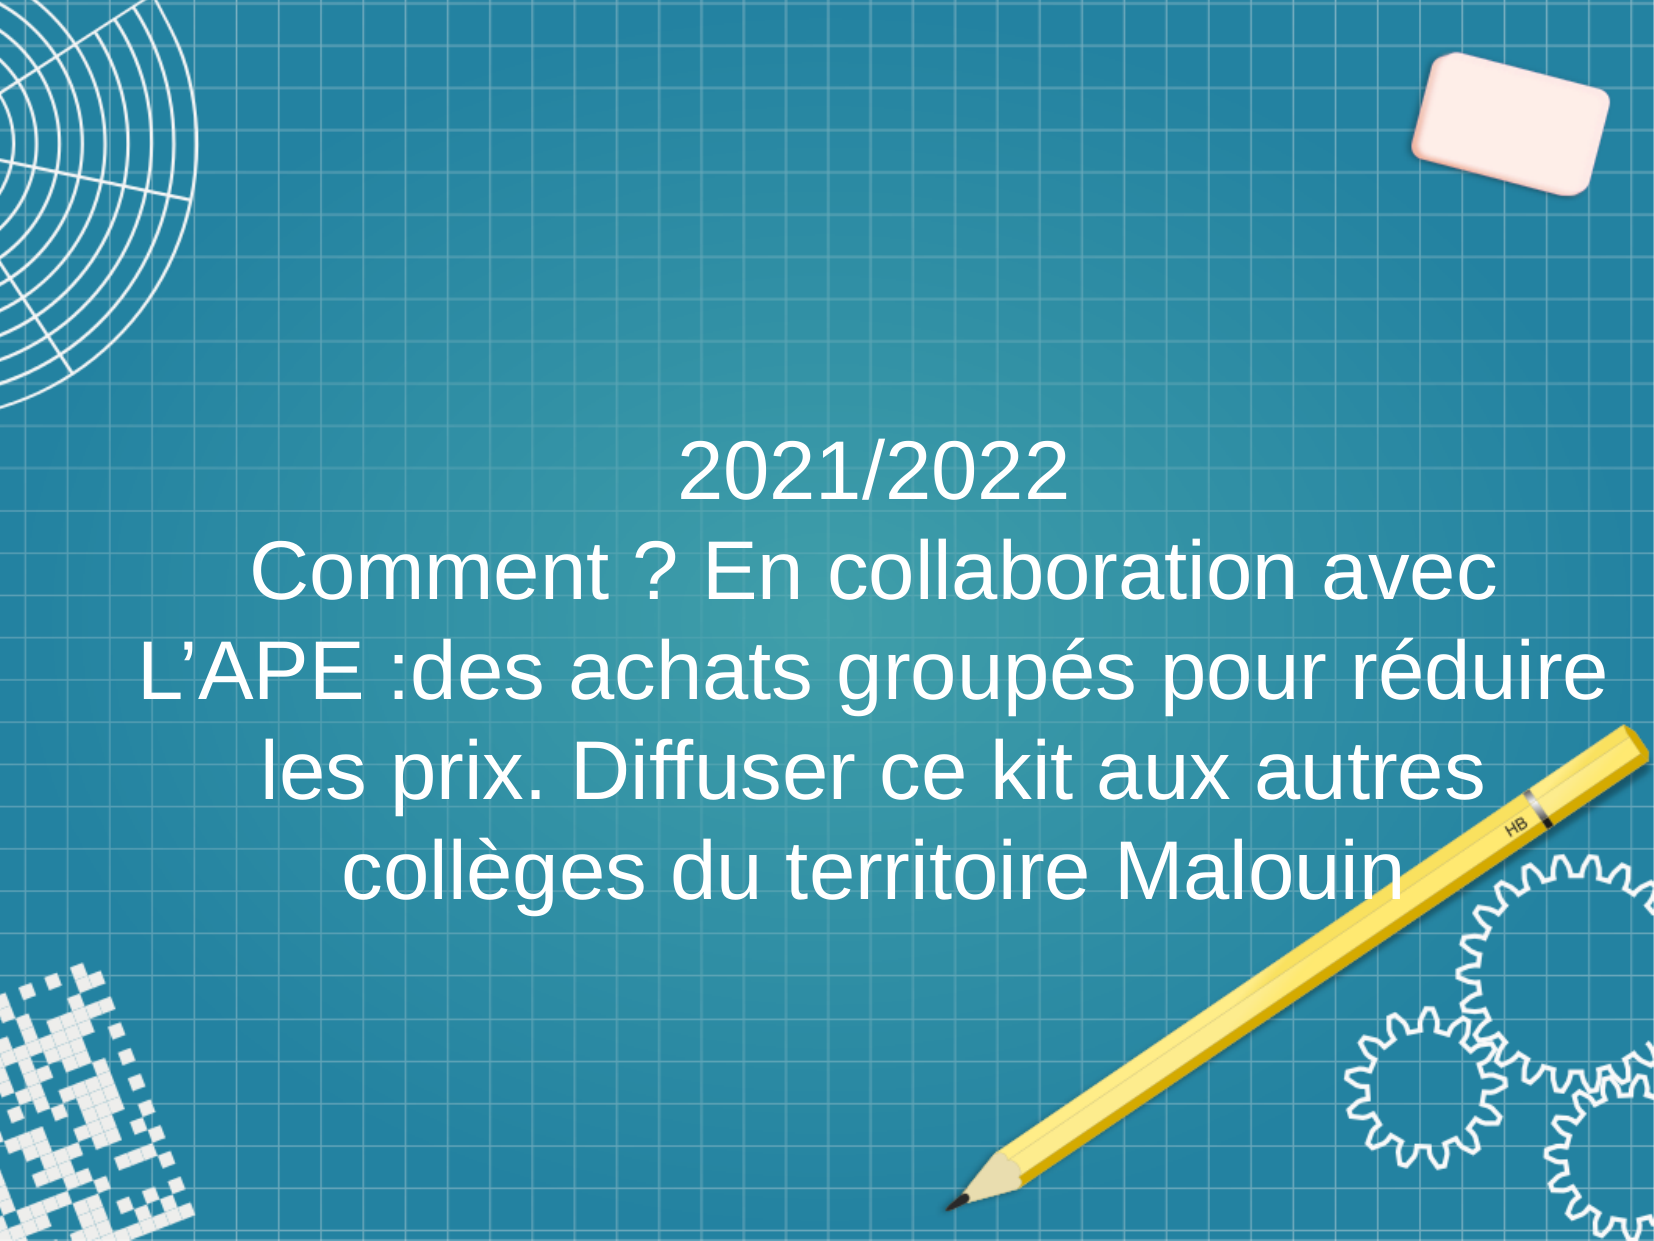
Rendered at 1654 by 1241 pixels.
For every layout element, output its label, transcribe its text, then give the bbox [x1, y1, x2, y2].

title 2021/2022 Comment ? En collaboration avec L’APE :des achats groupés pour réduire les prix. Diffuser ce kit aux autres collèges du territoire Malouin [129, 116, 1619, 1134]
